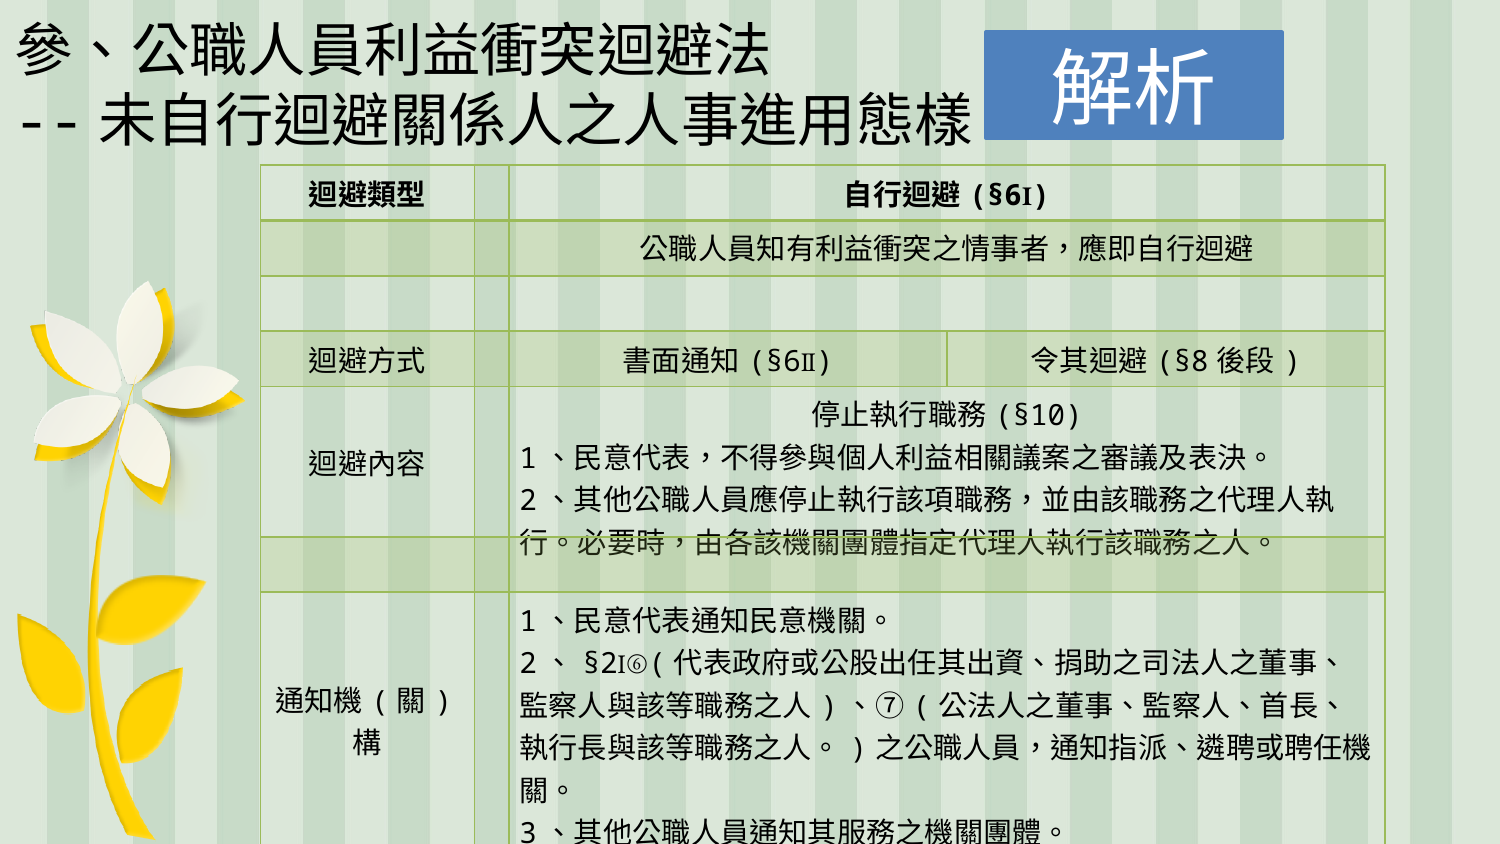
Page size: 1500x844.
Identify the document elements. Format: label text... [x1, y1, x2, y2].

table_cell [475, 222, 508, 275]
table_cell 令其迴避(§8後段) [948, 332, 1384, 386]
table_header [475, 166, 508, 219]
table_cell 通知機(關)構 [261, 593, 474, 844]
table_cell 書面通知(§6Ⅱ) [510, 332, 946, 386]
table_header 自行迴避(§6Ⅰ) [510, 166, 1384, 219]
text_box 參、公職人員利益衝突迴避法 --未自行迴避關係人之人事進用態樣 [0, 5, 1310, 161]
text_box 解析 [986, 32, 1282, 139]
table_cell [475, 538, 508, 591]
table_cell [475, 277, 508, 330]
table_cell [475, 332, 508, 386]
table_cell 1、民意代表通知民意機關。 2、§2Ⅰ⑥(代表政府或公股出任其出資、捐助之司法人之董事、監察人與該等職務之人)、⑦(公法人之董事、監察人、首長、執行長與該等職務之人。)之公職人員，通知指派、遴聘或聘任機關。 3、其他公職人員通知其服務之機關團體。 4、公職人員若為機關首長，通知其服務機關團體及上級機關團體；無上級機關者，通知其服務之機關團體。 [510, 593, 1384, 844]
table_cell [475, 387, 508, 536]
table_cell 迴避內容 [261, 387, 474, 536]
table_header 迴避類型 [261, 166, 474, 219]
picture [0, 0, 1500, 844]
table_cell [261, 538, 474, 591]
table_cell 公職人員知有利益衝突之情事者，應即自行迴避 [510, 222, 1384, 275]
table_cell 迴避方式 [261, 332, 474, 386]
table_cell [475, 593, 508, 844]
table_cell [261, 222, 474, 275]
table_cell [510, 538, 1384, 591]
table_cell 停止執行職務(§10) 1、民意代表，不得參與個人利益相關議案之審議及表決。 2、其他公職人員應停止執行該項職務，並由該職務之代理人執行。必要時，由各該機關團體指定代理人執行該職務之人。 [510, 387, 1384, 536]
table_cell [510, 277, 1384, 330]
table_cell [261, 277, 474, 330]
